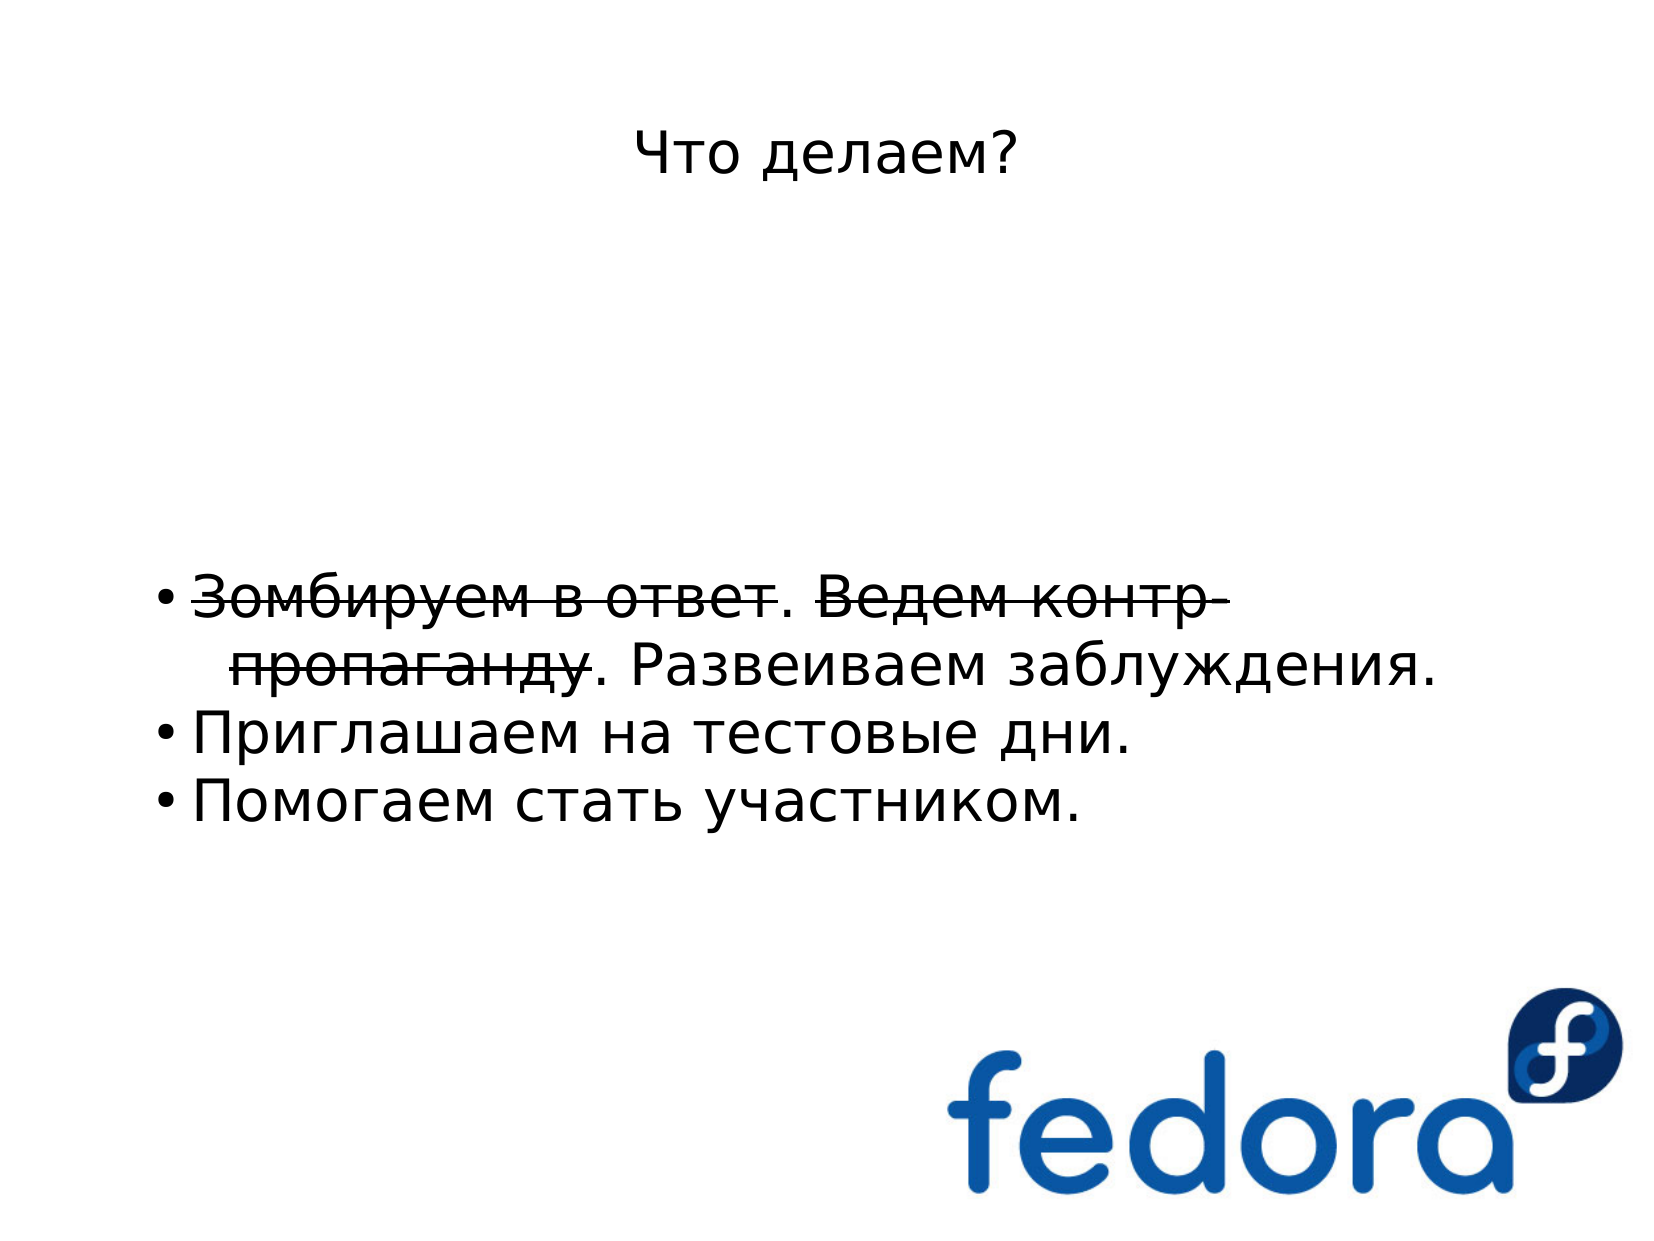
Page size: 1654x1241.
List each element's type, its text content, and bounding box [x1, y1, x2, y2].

picture [925, 967, 1638, 1223]
subtitle Зомбируем в ответ. Ведем контр-пропаганду. Развеиваем заблуждения. Приглашаем на тестовые дни. Помогаем стать участником. [82, 290, 1571, 1109]
title Что делаем? [82, 49, 1571, 257]
